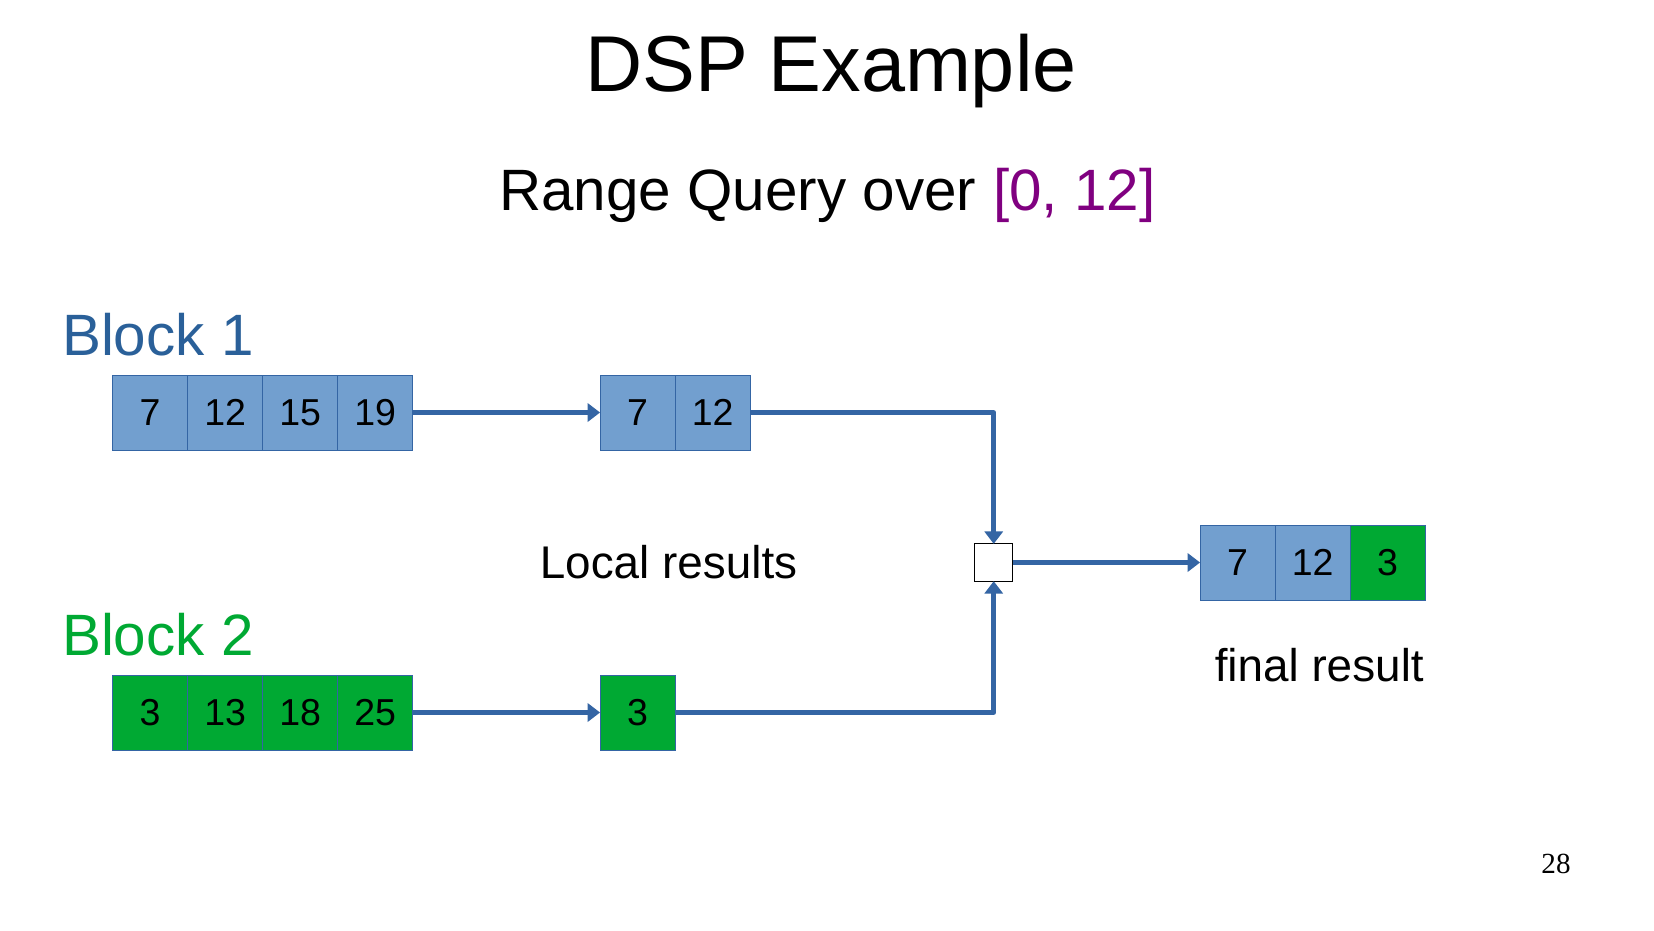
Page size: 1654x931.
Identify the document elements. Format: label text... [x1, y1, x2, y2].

text_box 12 [1276, 525, 1350, 601]
text_box Block 2 [47, 595, 269, 676]
text_box 12 [676, 375, 751, 451]
text_box 3 [112, 676, 187, 751]
text_box 3 [600, 675, 676, 751]
text_box 3 [1350, 525, 1426, 601]
text_box 7 [600, 375, 676, 451]
text_box Block 1 [47, 295, 269, 376]
text_box 7 [112, 376, 188, 451]
text_box [974, 543, 1013, 582]
text_box Local results [525, 529, 812, 596]
text_box 13 [187, 676, 263, 751]
text_box 25 [338, 675, 413, 751]
text_box 18 [263, 675, 338, 751]
text_box 15 [262, 375, 338, 451]
text_box final result [1200, 632, 1463, 751]
title DSP Example [86, 0, 1576, 142]
text_box 7 [1200, 525, 1276, 601]
text_box 19 [338, 375, 413, 451]
text_box Range Query over [0, 12] [484, 150, 1169, 263]
text_box 12 [188, 376, 262, 451]
